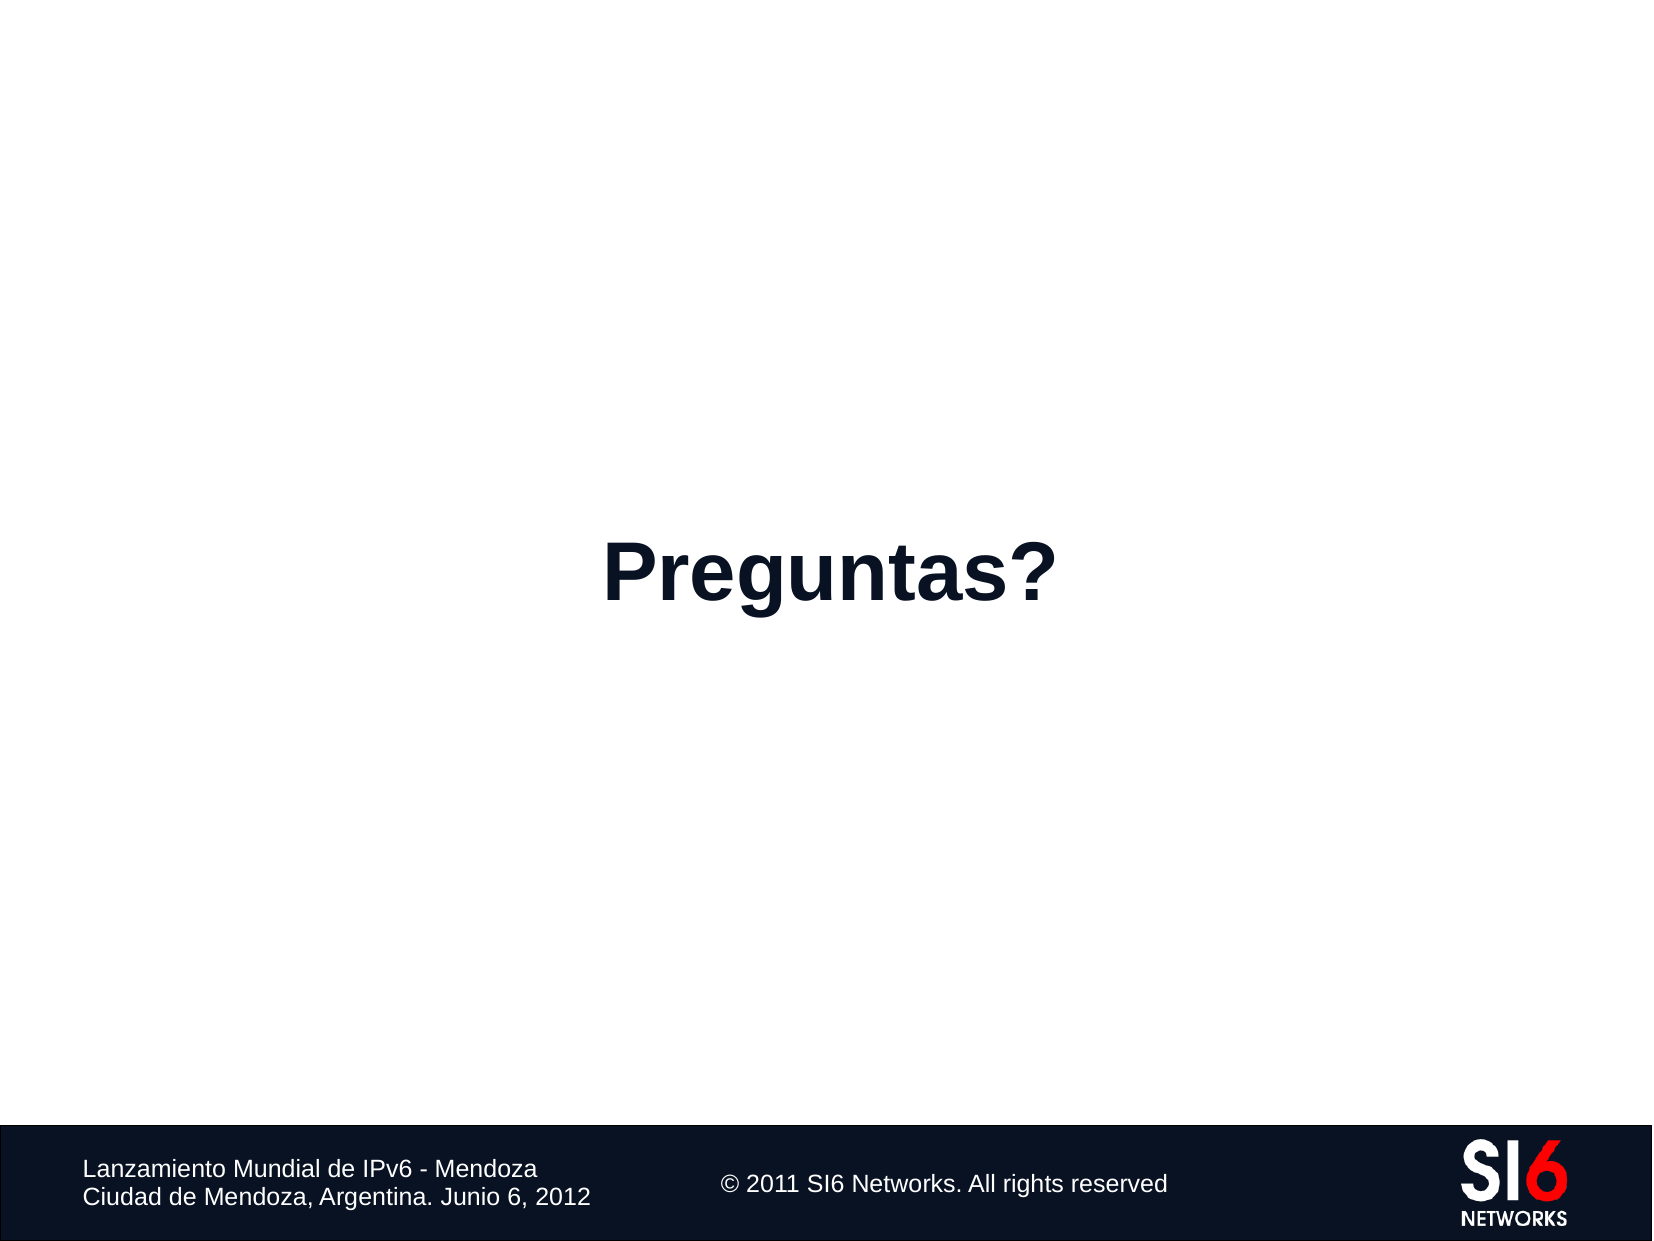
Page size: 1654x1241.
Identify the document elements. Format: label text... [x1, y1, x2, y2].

title Preguntas? [86, 467, 1576, 676]
picture [1461, 1139, 1567, 1226]
